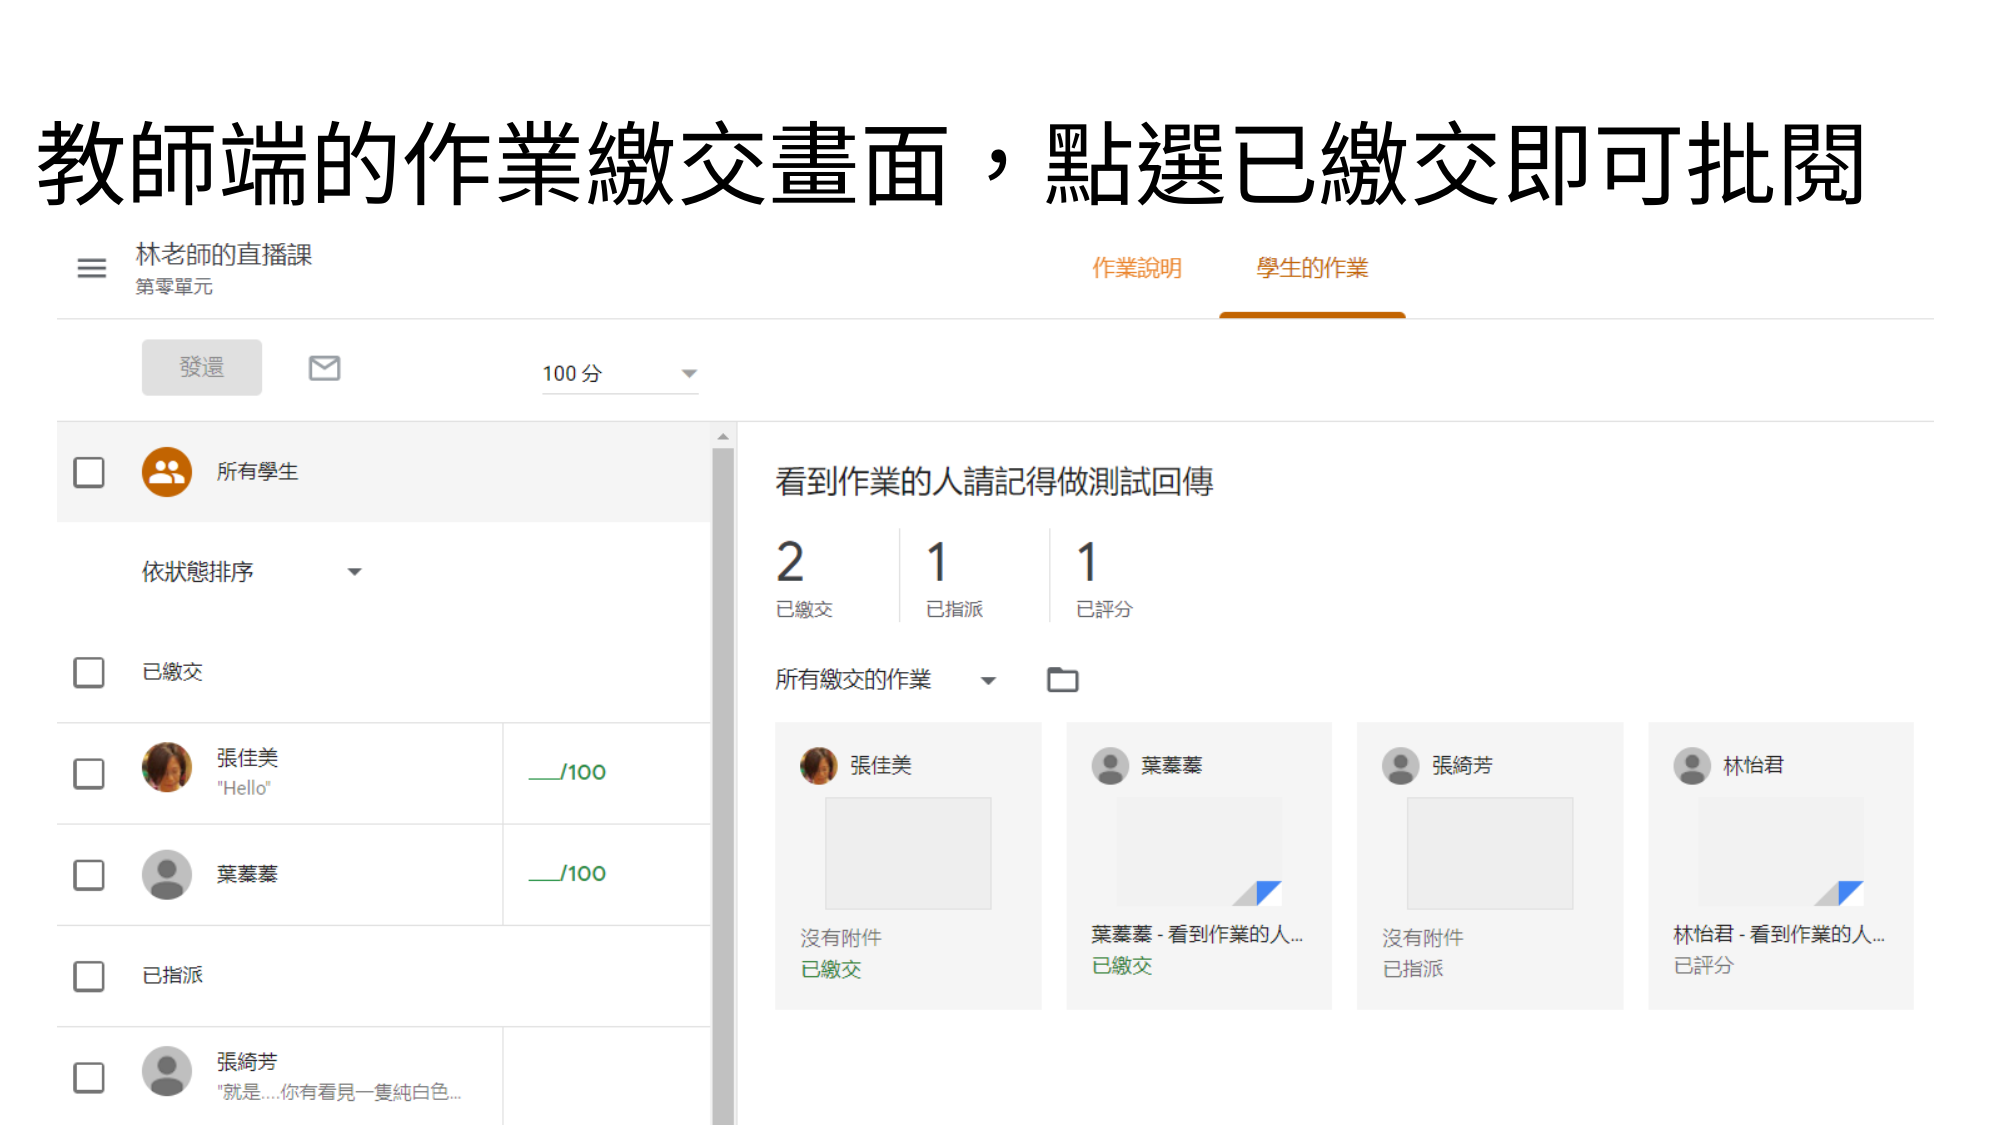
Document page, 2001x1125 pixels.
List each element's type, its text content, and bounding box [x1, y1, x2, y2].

title 教師端的作業繳交畫面，點選已繳交即可批閱 [20, 59, 1934, 278]
picture [57, 278, 1934, 1125]
